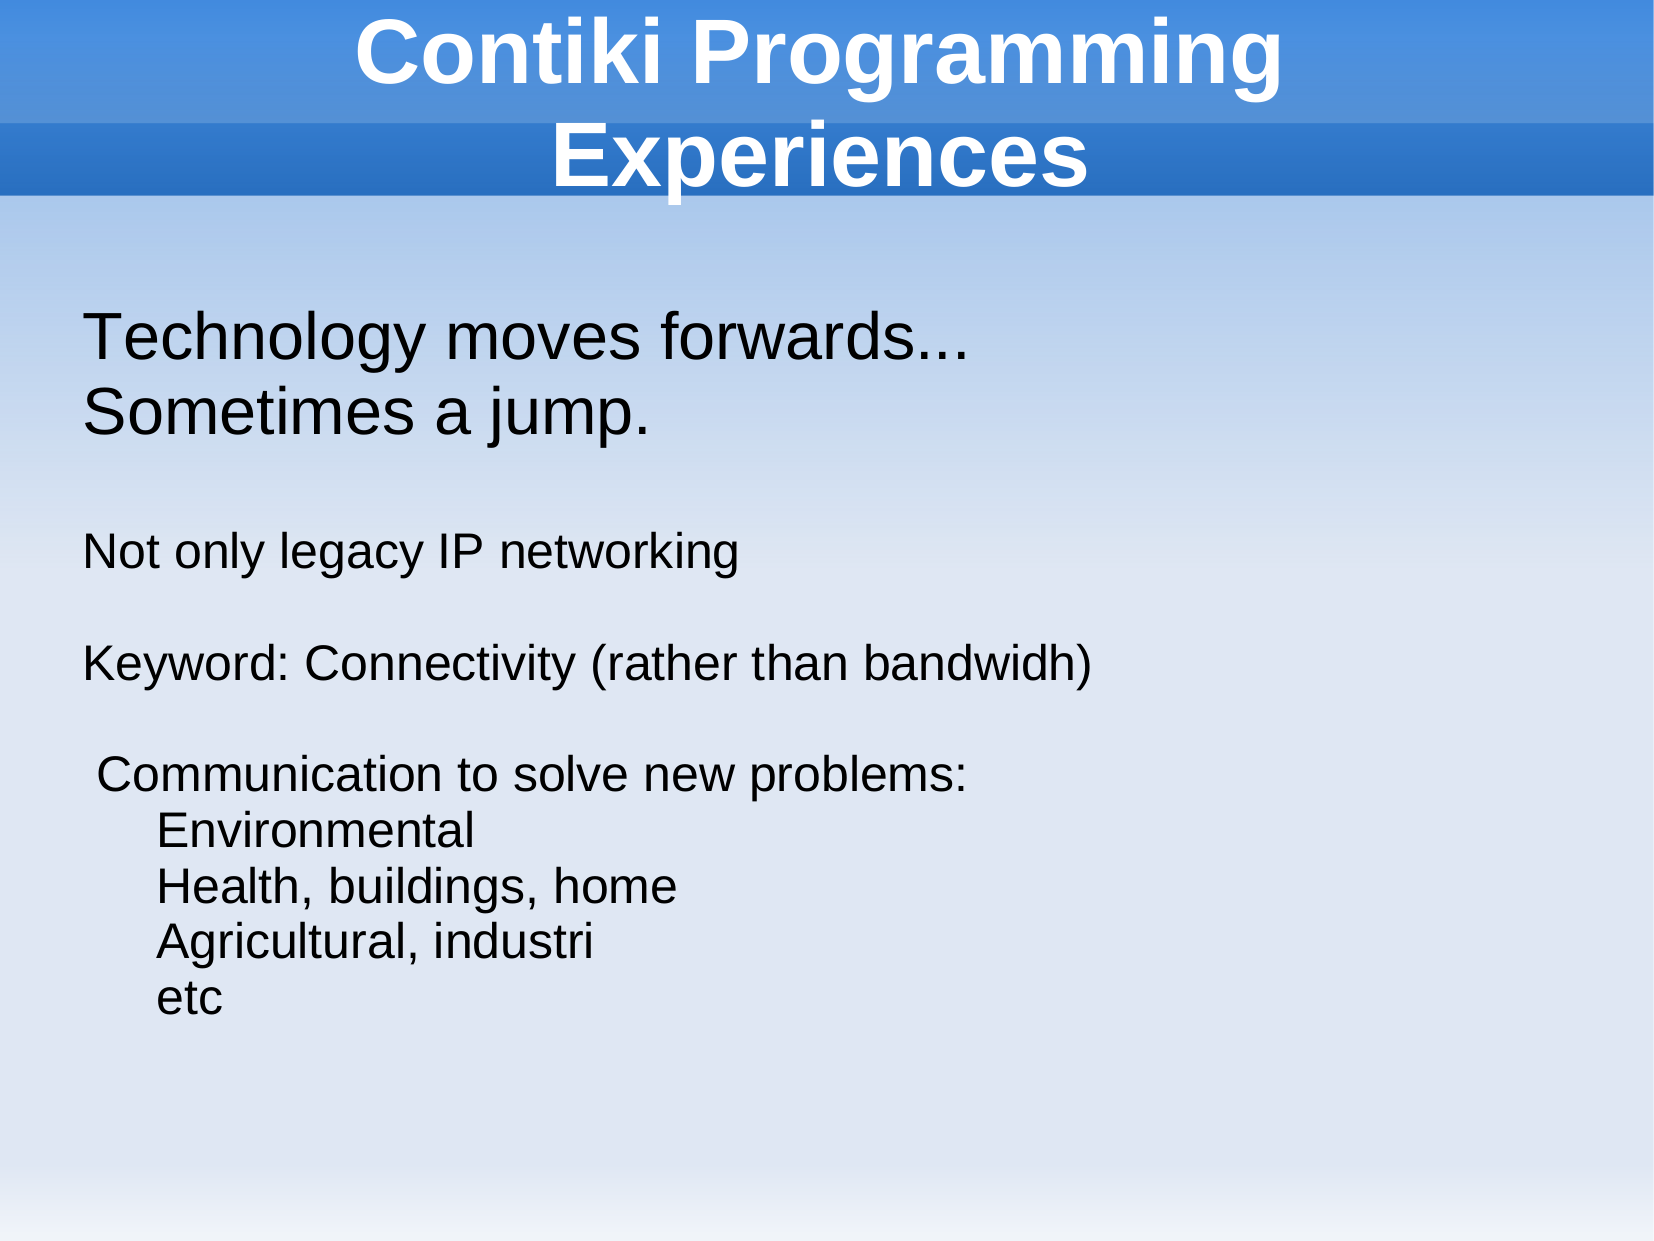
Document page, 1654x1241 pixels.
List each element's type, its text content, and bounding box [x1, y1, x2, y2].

subtitle Technology moves forwards... Sometimes a jump. Not only legacy IP networking Keyword: Connectivity (rather than bandwidh) Communication to solve new problems: Environmental Health, buildings, home Agricultural, industri etc [82, 224, 1571, 1175]
title Contiki Programming Experiences [76, 0, 1565, 208]
picture [0, 0, 1654, 1241]
